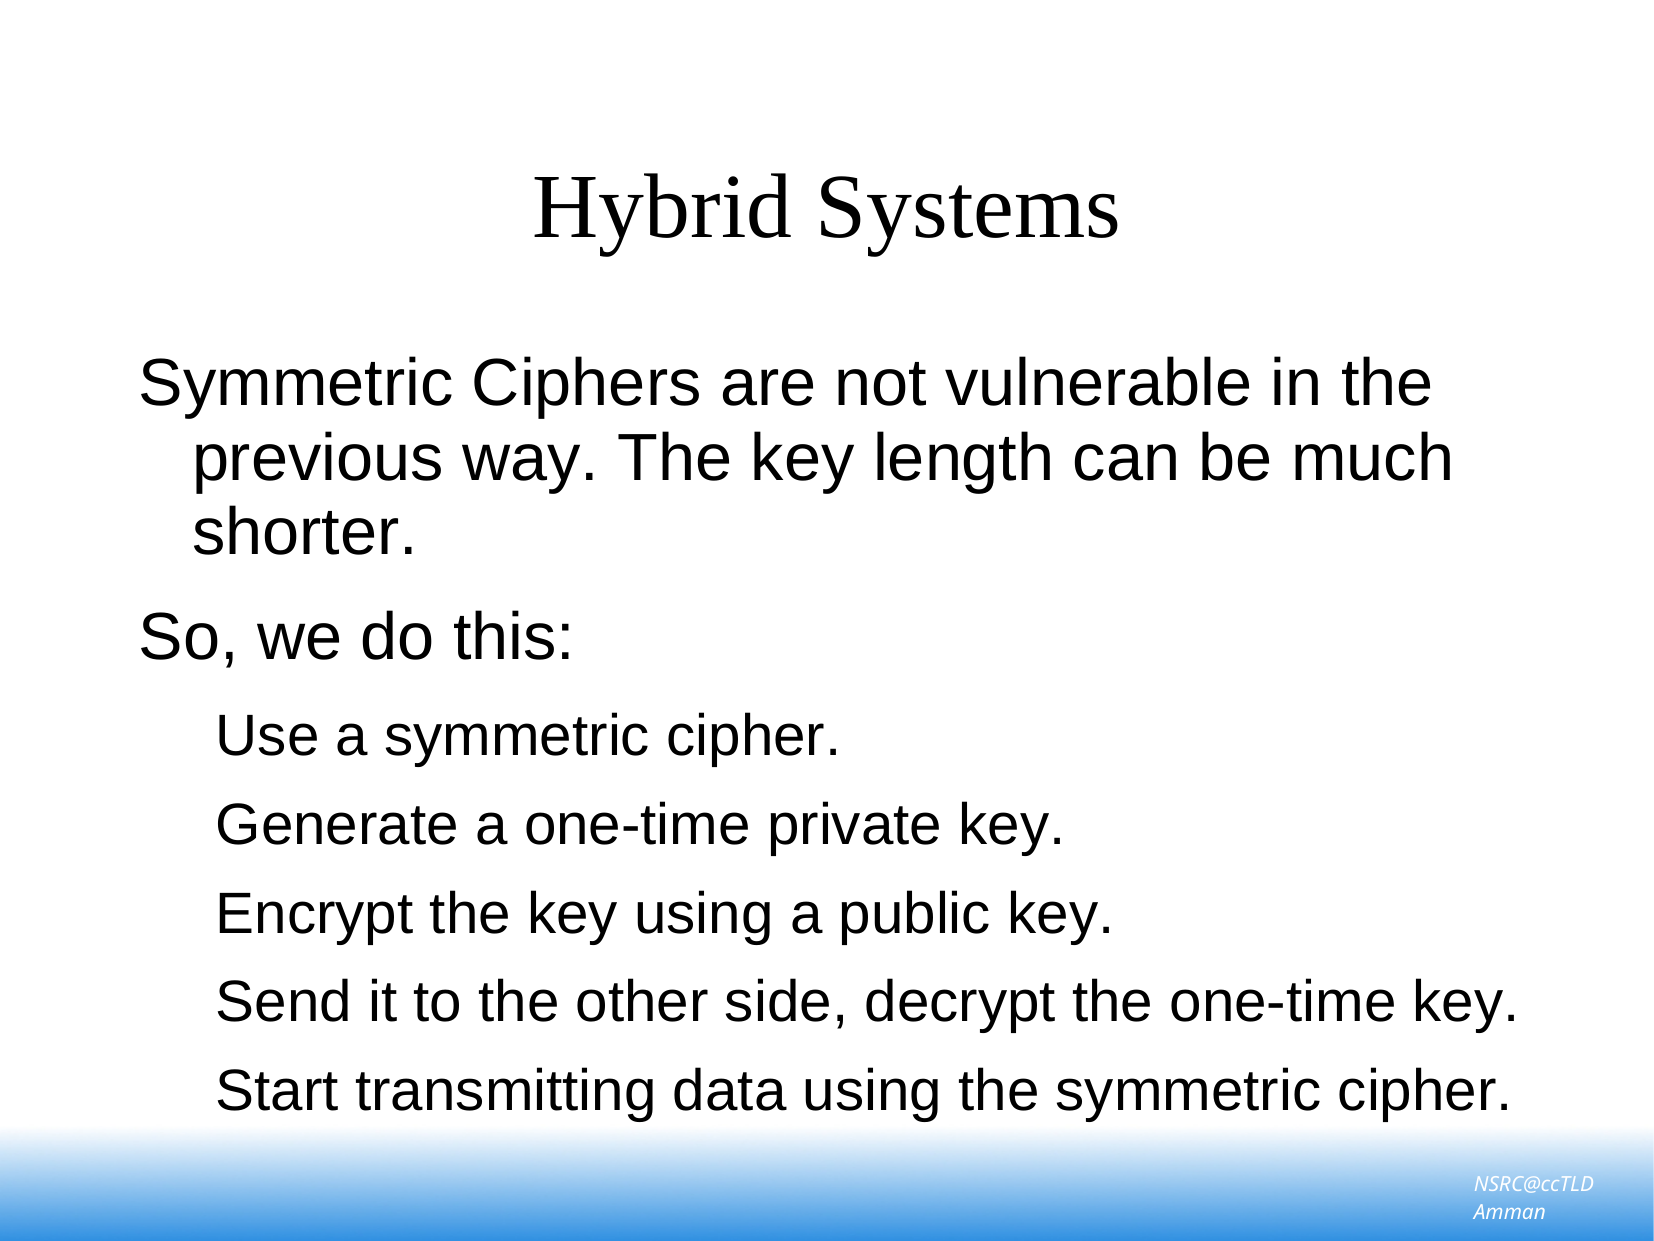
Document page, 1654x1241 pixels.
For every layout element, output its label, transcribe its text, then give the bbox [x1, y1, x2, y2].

list Symmetric Ciphers are not vulnerable in the previous way. The key length can be much shorter. So, we do this: Use a symmetric cipher. Generate a one-time private key. Encrypt the key using a public key. Send it to the other side, decrypt the one-time key. Start transmitting data using the symmetric cipher. [121, 344, 1576, 1127]
title Hybrid Systems [121, 102, 1534, 310]
picture [0, 1124, 1654, 1241]
